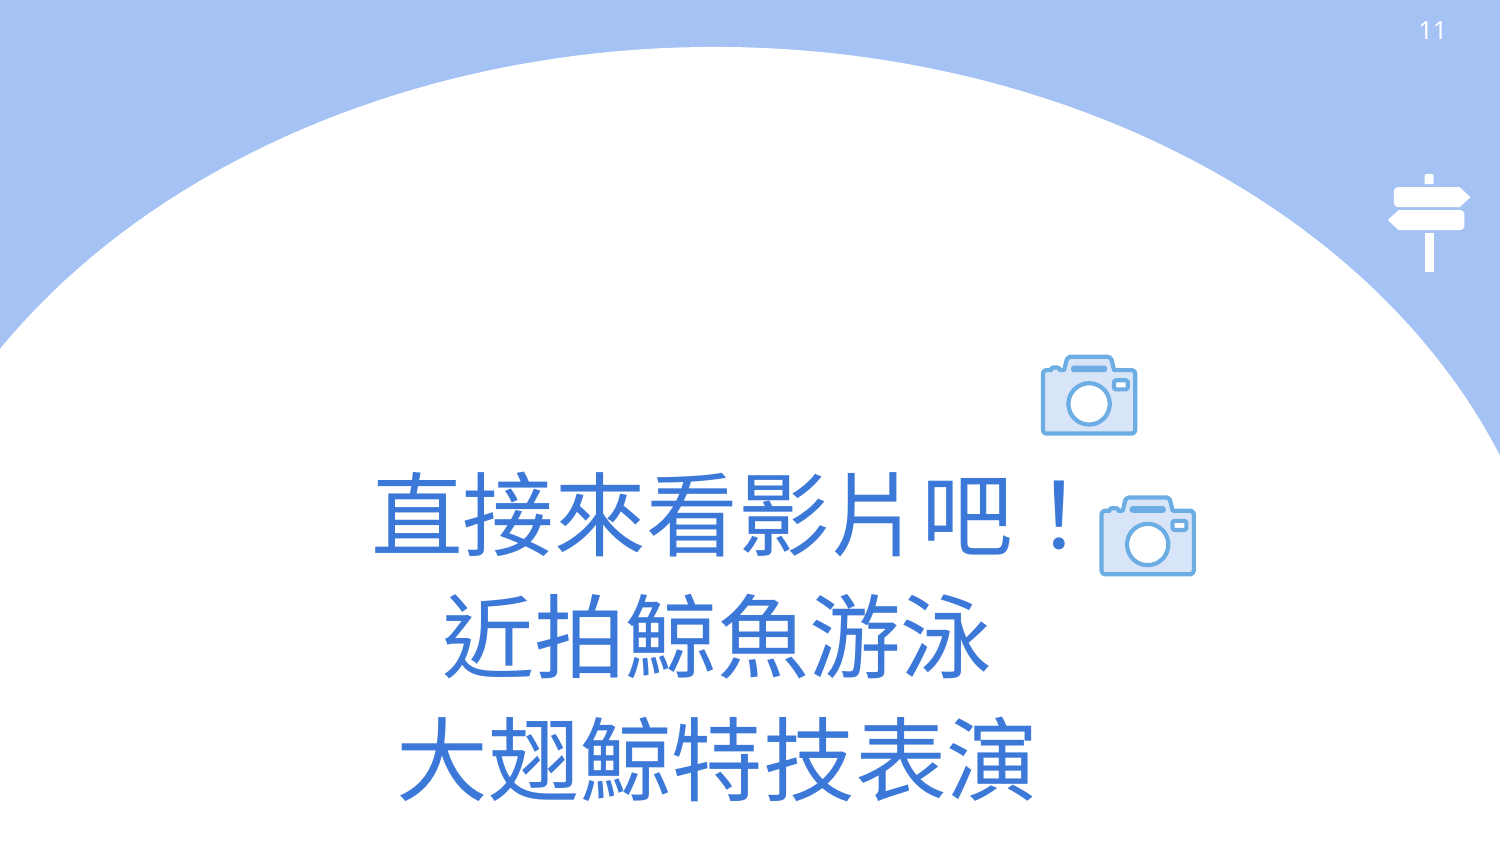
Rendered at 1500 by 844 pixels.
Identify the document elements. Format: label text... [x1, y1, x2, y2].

text_box [1424, 173, 1434, 185]
text_box 直接來看影片吧！ 近拍鯨魚游泳 大翅鯨特技表演 [164, 442, 1313, 633]
text_box [1393, 187, 1471, 208]
text_box [0, 46, 1500, 844]
text_box [1425, 233, 1434, 272]
text_box 11 [1403, 0, 1494, 65]
text_box [1387, 210, 1465, 231]
